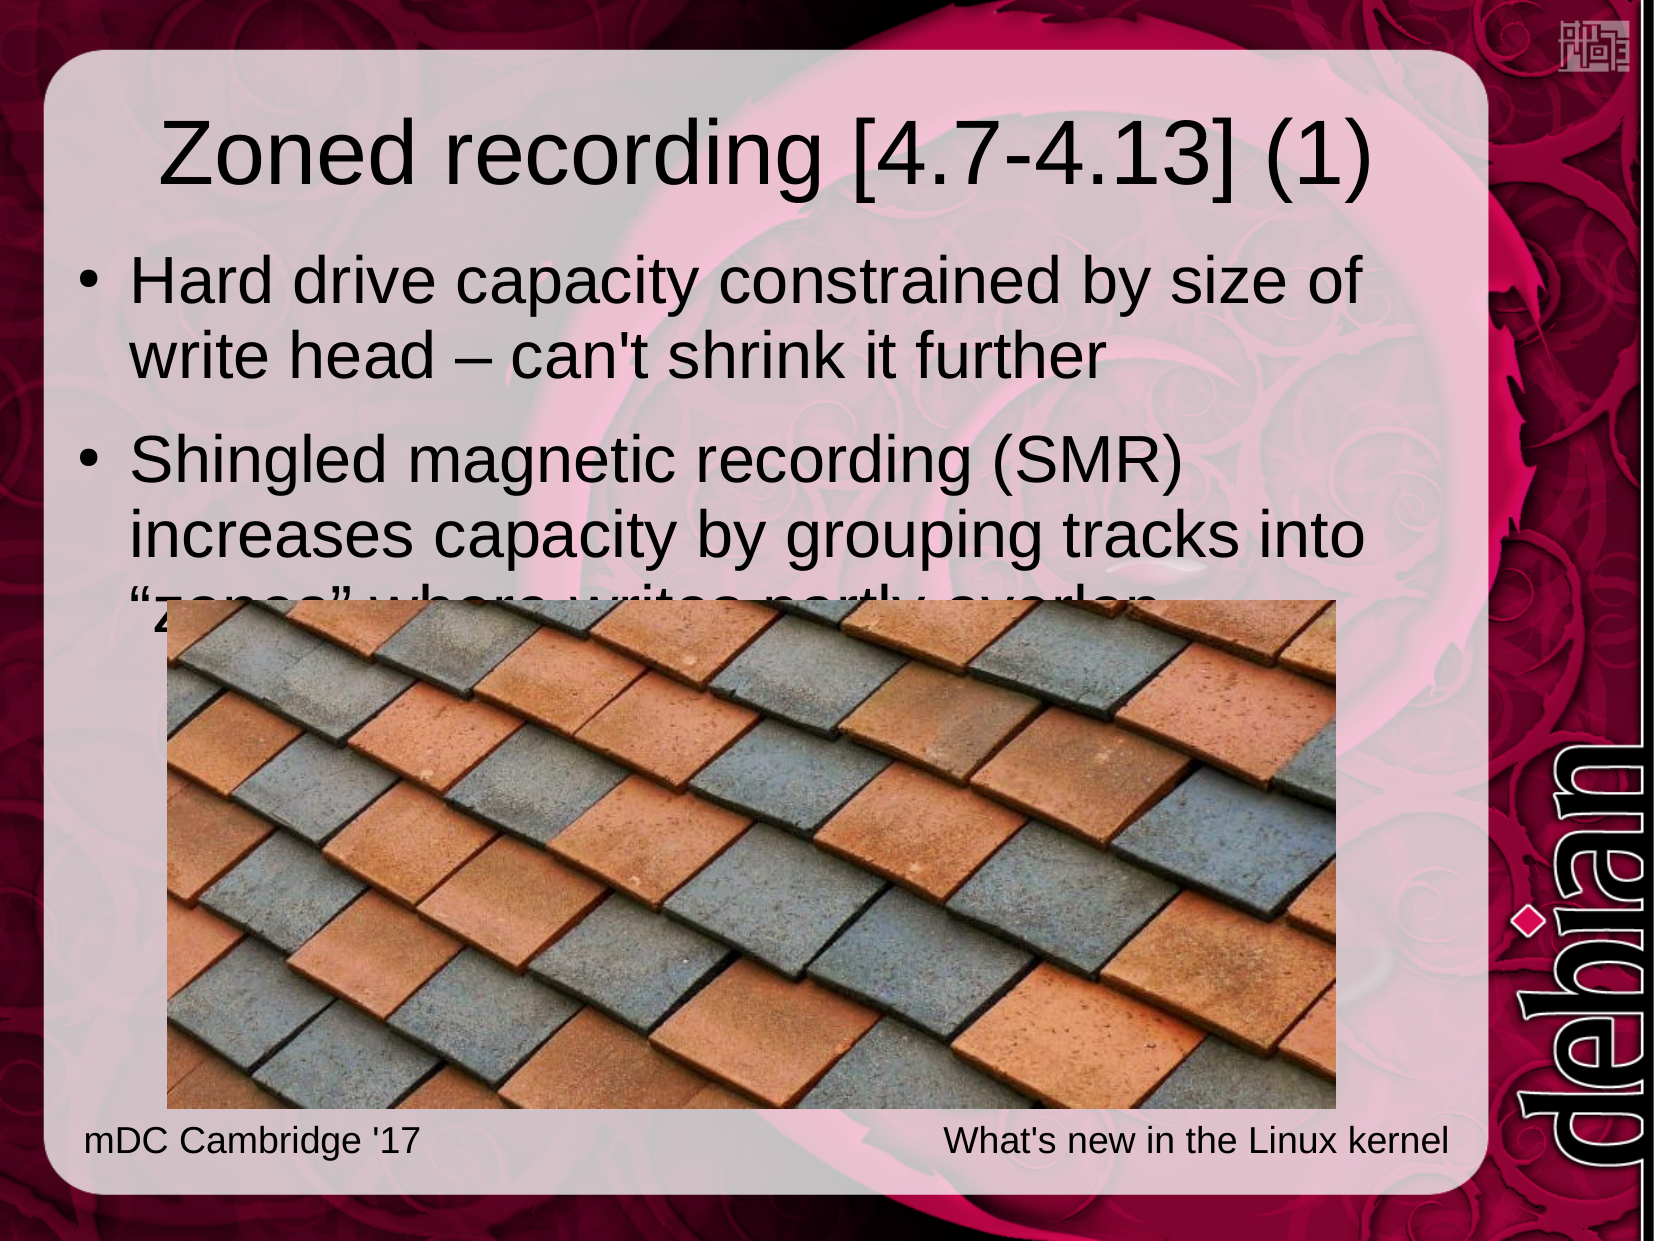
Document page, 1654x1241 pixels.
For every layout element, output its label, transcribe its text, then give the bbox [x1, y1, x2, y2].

title Zoned recording [4.7-4.13] (1) [59, 49, 1477, 243]
picture [0, 0, 1654, 1241]
list Hard drive capacity constrained by size of write head – can't shrink it further Shingled magnetic recording (SMR) increases capacity by grouping tracks into “zones” where writes partly overlap [59, 243, 1477, 1109]
